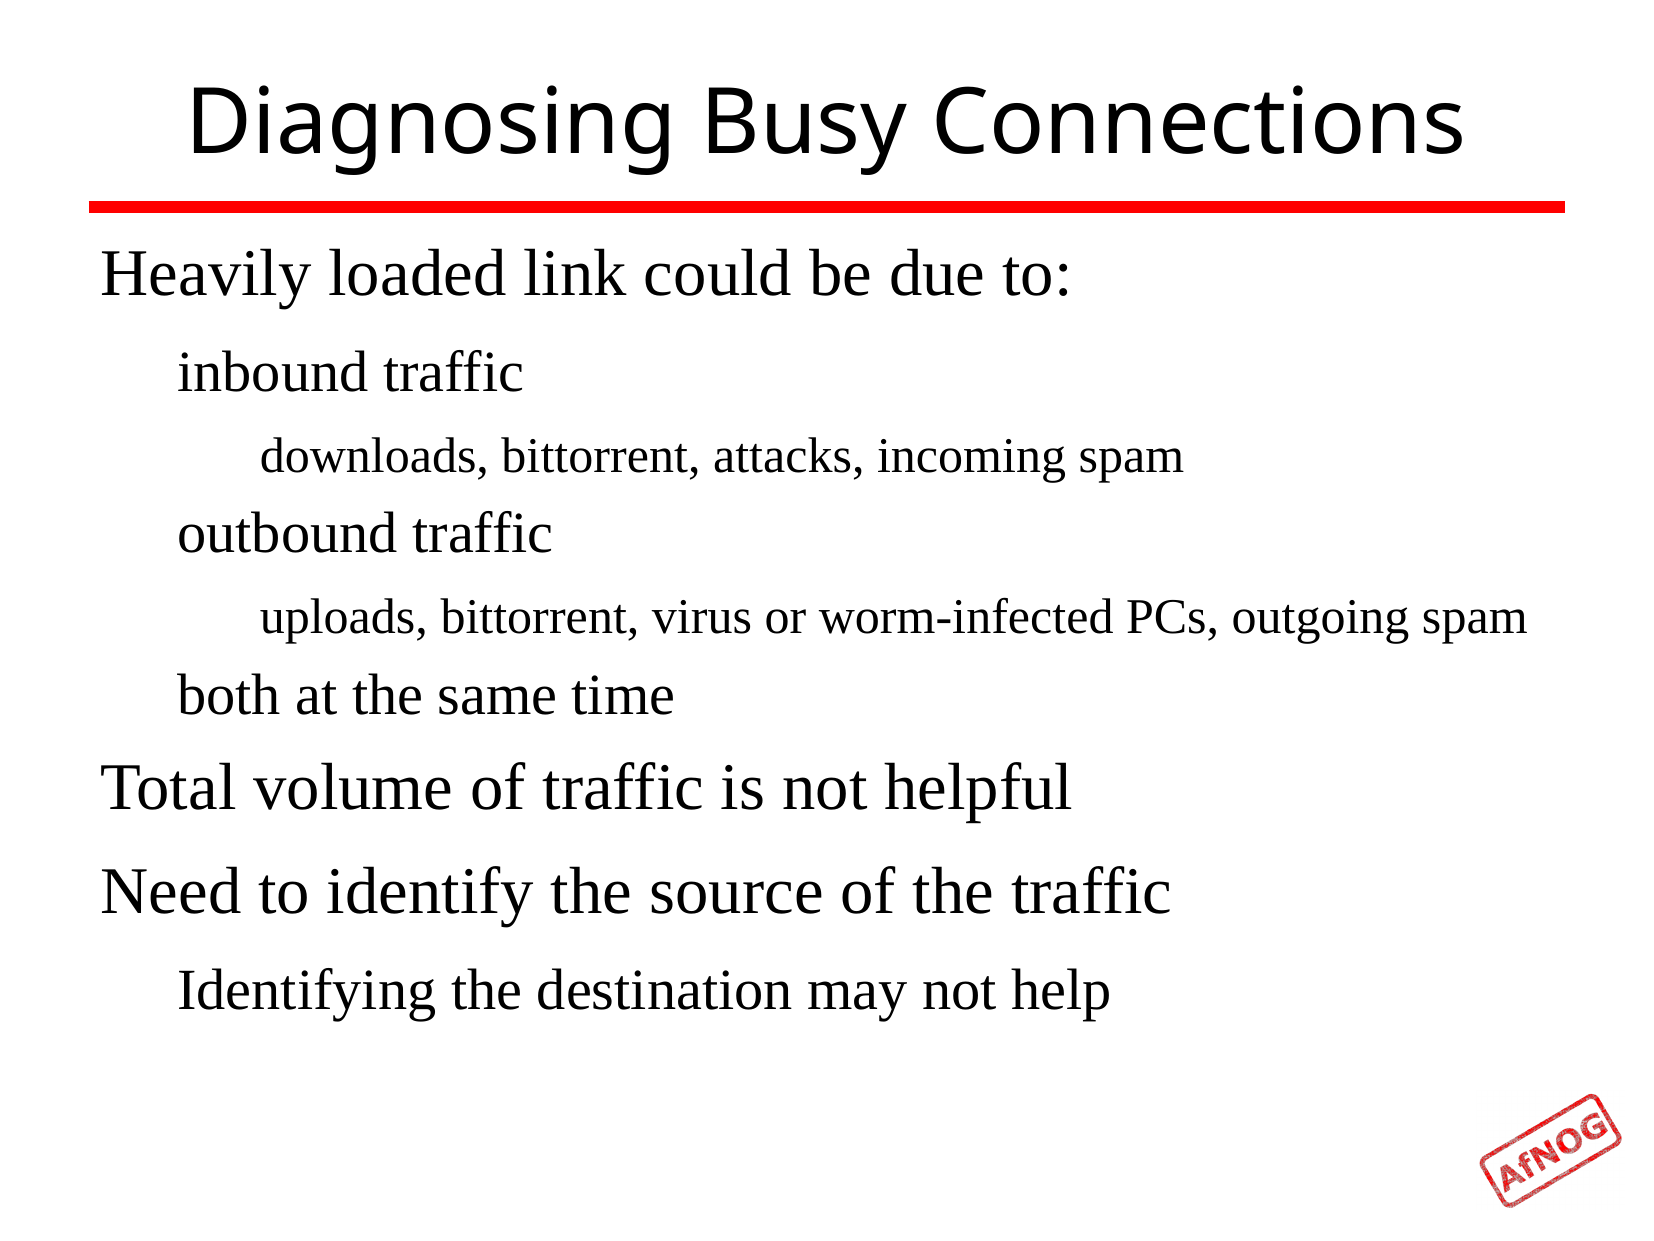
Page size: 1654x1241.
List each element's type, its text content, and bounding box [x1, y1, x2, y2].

list Heavily loaded link could be due to: inbound traffic downloads, bittorrent, attacks, incoming spam outbound traffic uploads, bittorrent, virus or worm-infected PCs, outgoing spam both at the same time Total volume of traffic is not helpful Need to identify the source of the traffic Identifying the destination may not help [82, 236, 1571, 1108]
picture [1476, 1090, 1625, 1211]
title Diagnosing Busy Connections [88, 29, 1565, 207]
